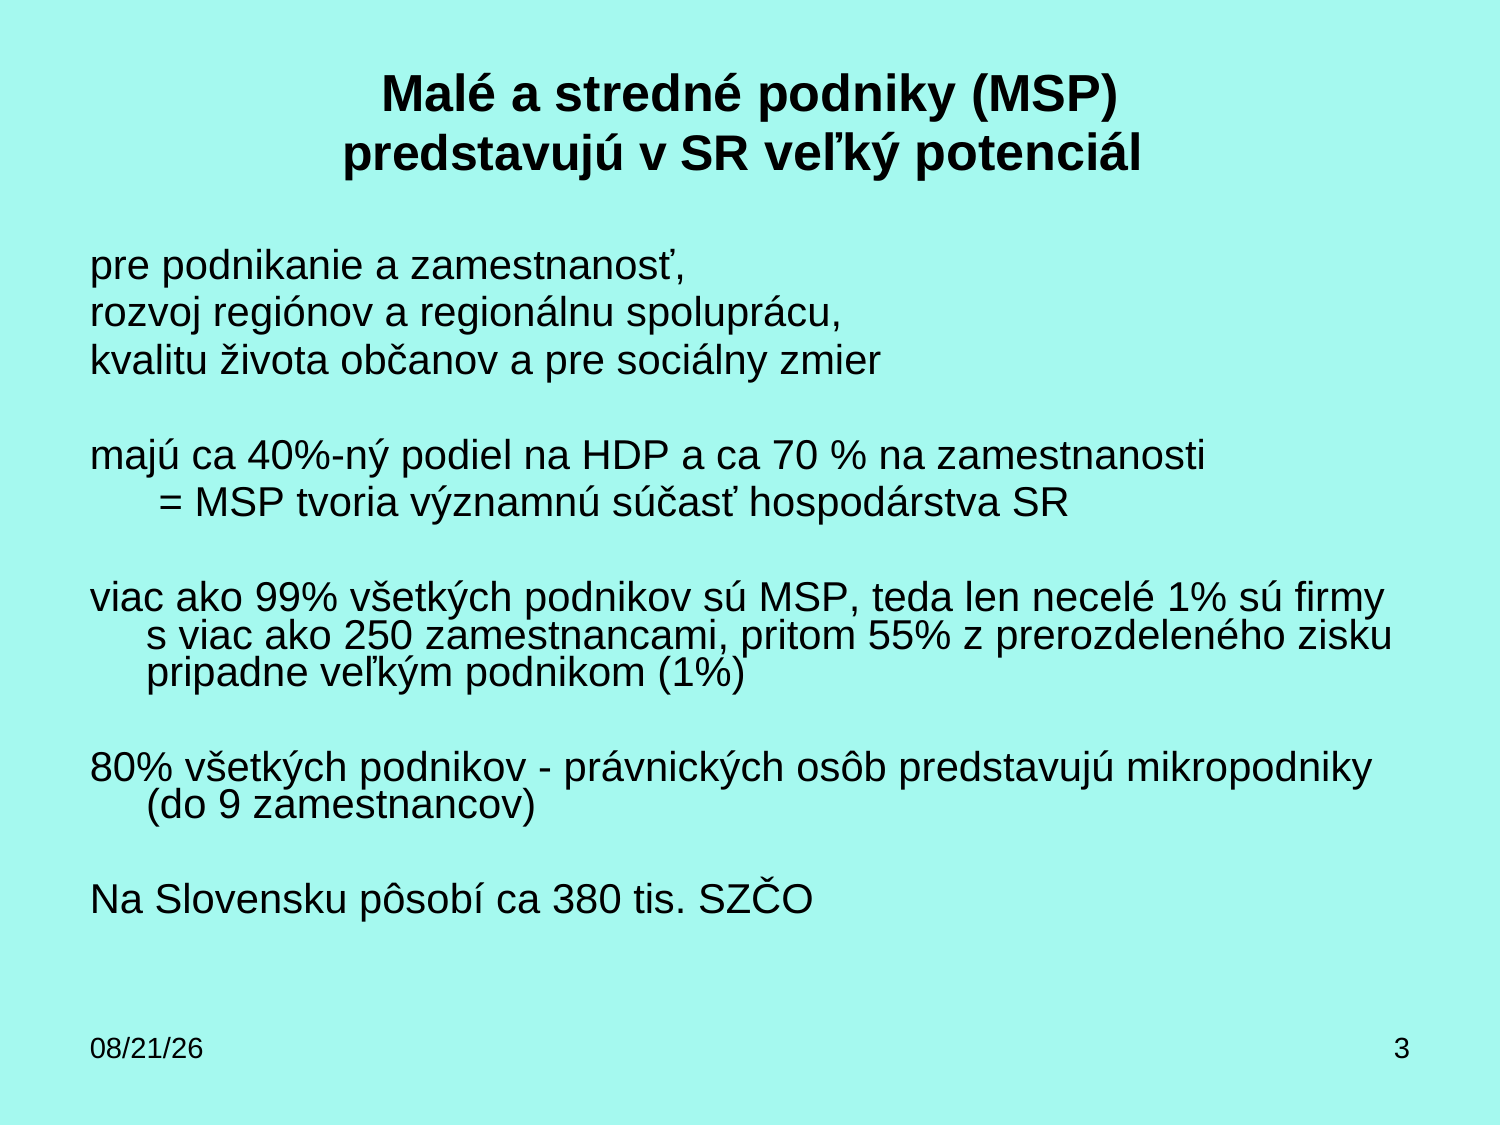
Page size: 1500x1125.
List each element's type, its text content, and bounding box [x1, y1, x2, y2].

list Malé a stredné podniky (MSP) predstavujú v SR veľký potenciál pre podnikanie a zamestnanosť, rozvoj regiónov a regionálnu spoluprácu, kvalitu života občanov a pre sociálny zmier majú ca 40%-ný podiel na HDP a ca 70 % na zamestnanosti = MSP tvoria významnú súčasť hospodárstva SR viac ako 99% všetkých podnikov sú MSP, teda len necelé 1% sú firmy s viac ako 250 zamestnancami, pritom 55% z prerozdeleného zisku pripadne veľkým podnikom (1%) 80% všetkých podnikov - právnických osôb predstavujú mikropodniky (do 9 zamestnancov) Na Slovensku pôsobí ca 380 tis. SZČO [75, 66, 1426, 1005]
